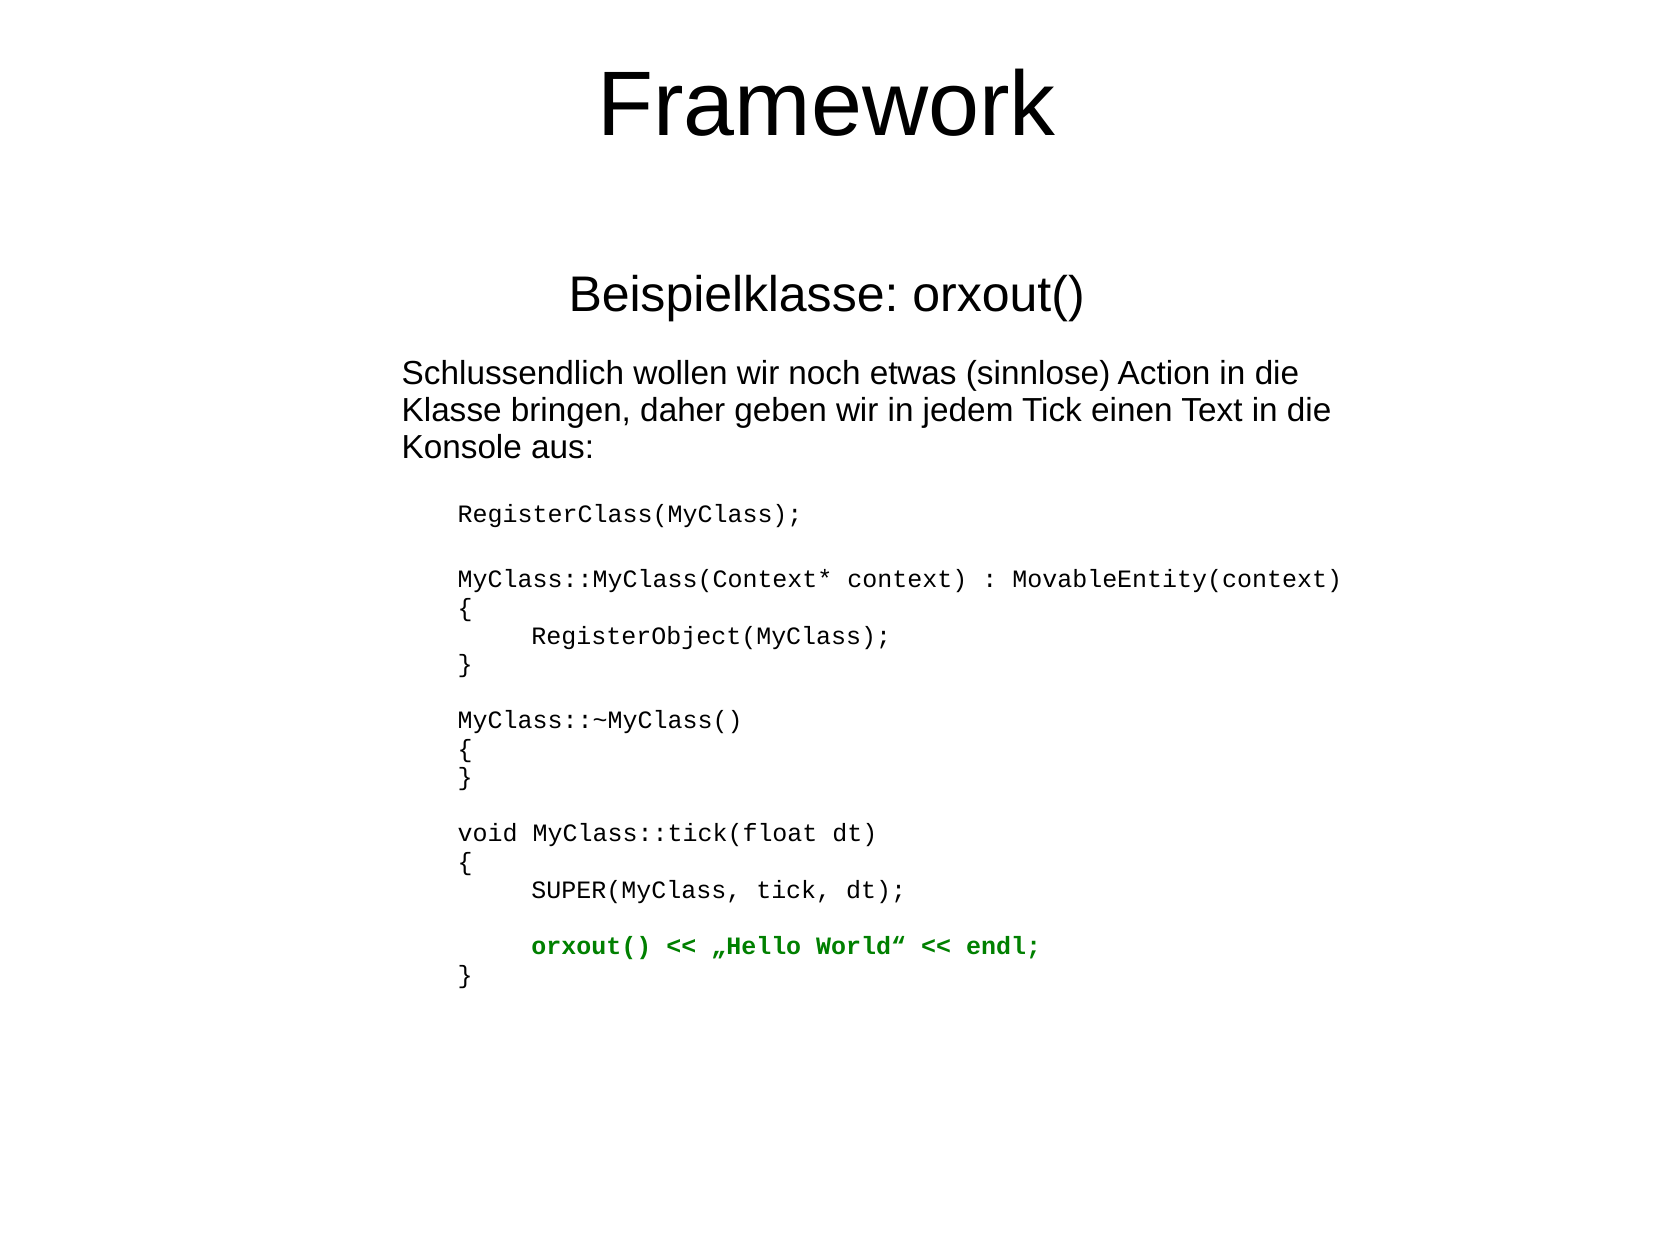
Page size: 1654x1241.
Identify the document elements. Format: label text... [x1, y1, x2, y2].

text_box Schlussendlich wollen wir noch etwas (sinnlose) Action in die Klasse bringen, daher geben wir in jedem Tick einen Text in die Konsole aus: RegisterClass(MyClass); MyClass::MyClass(Context* context) : MovableEntity(context) { RegisterObject(MyClass); } MyClass::~MyClass() { } void MyClass::tick(float dt) { SUPER(MyClass, tick, dt); orxout() << „Hello World“ << endl; } [383, 354, 1388, 1019]
text_box Beispielklasse: orxout() [82, 265, 1571, 325]
title Framework [82, 0, 1571, 208]
